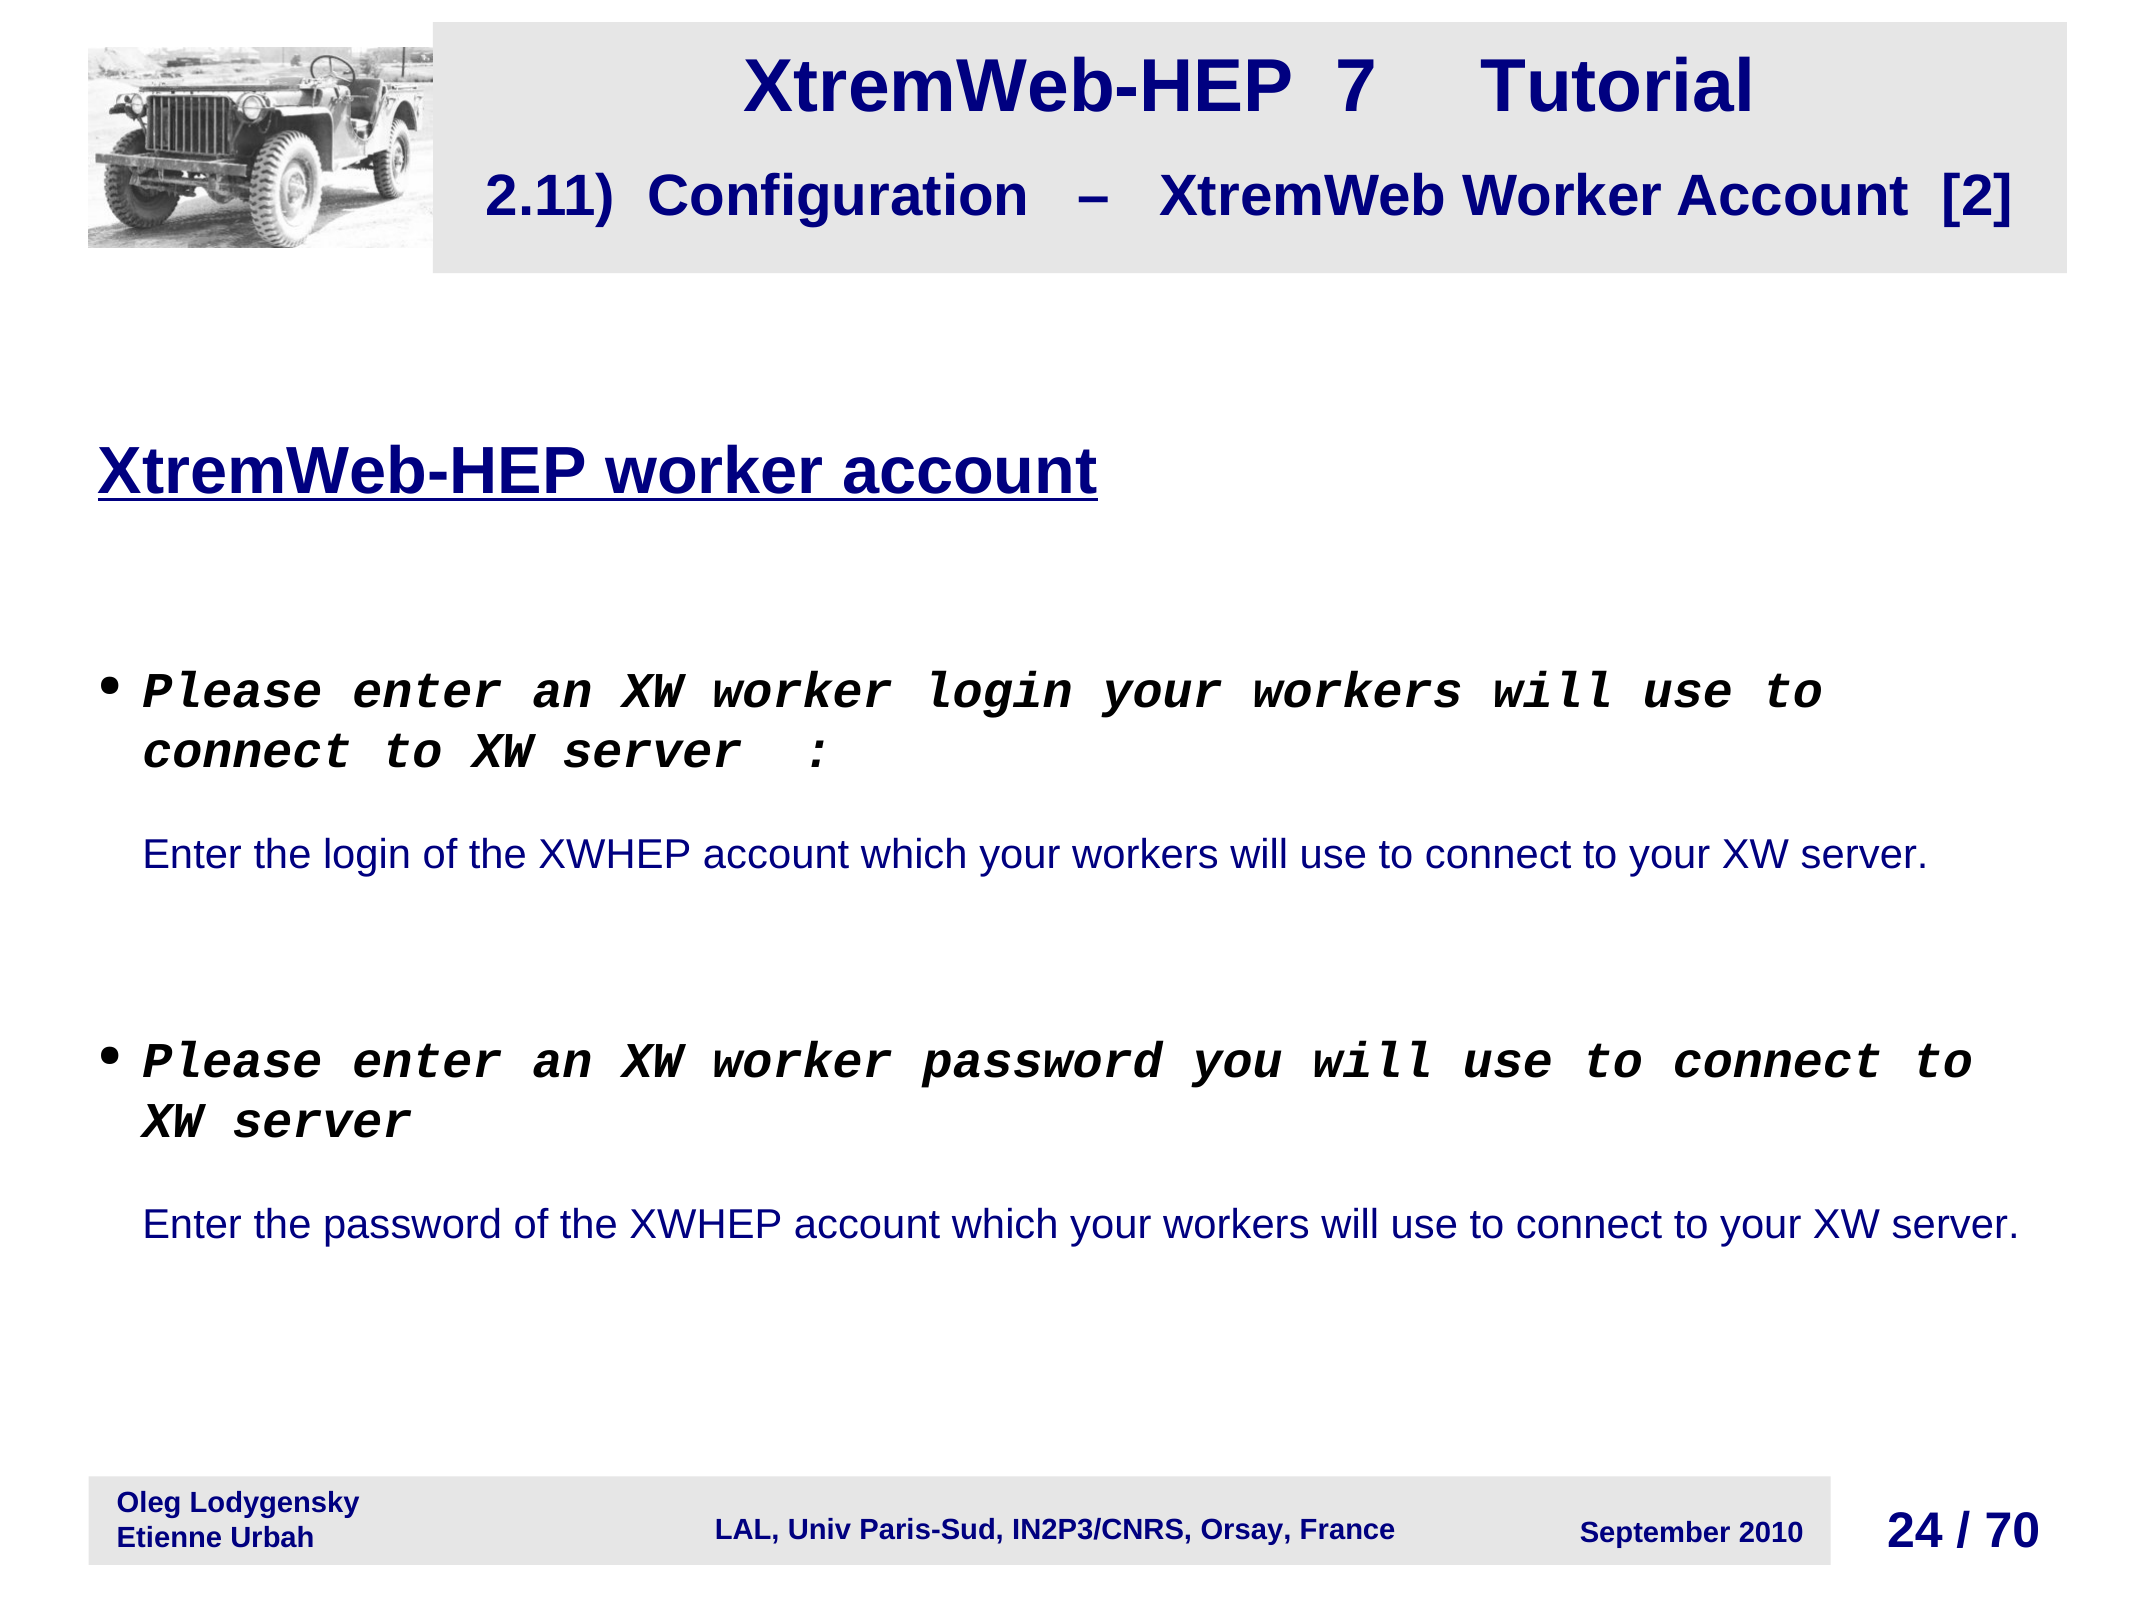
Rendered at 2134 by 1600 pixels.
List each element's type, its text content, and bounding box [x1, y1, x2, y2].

text_box XtremWeb-HEP worker account Please enter an XW worker login your workers will use to connect to XW server : Enter the login of the XWHEP account which your workers will use to connect to your XW server. Please enter an XW worker password you will use to connect to XW server Enter the password of the XWHEP account which your workers will use to connect to your XW server. [88, 427, 2067, 1411]
picture [88, 47, 433, 248]
title 2.11) Configuration – XtremWeb Worker Account [2] [442, 118, 2067, 266]
